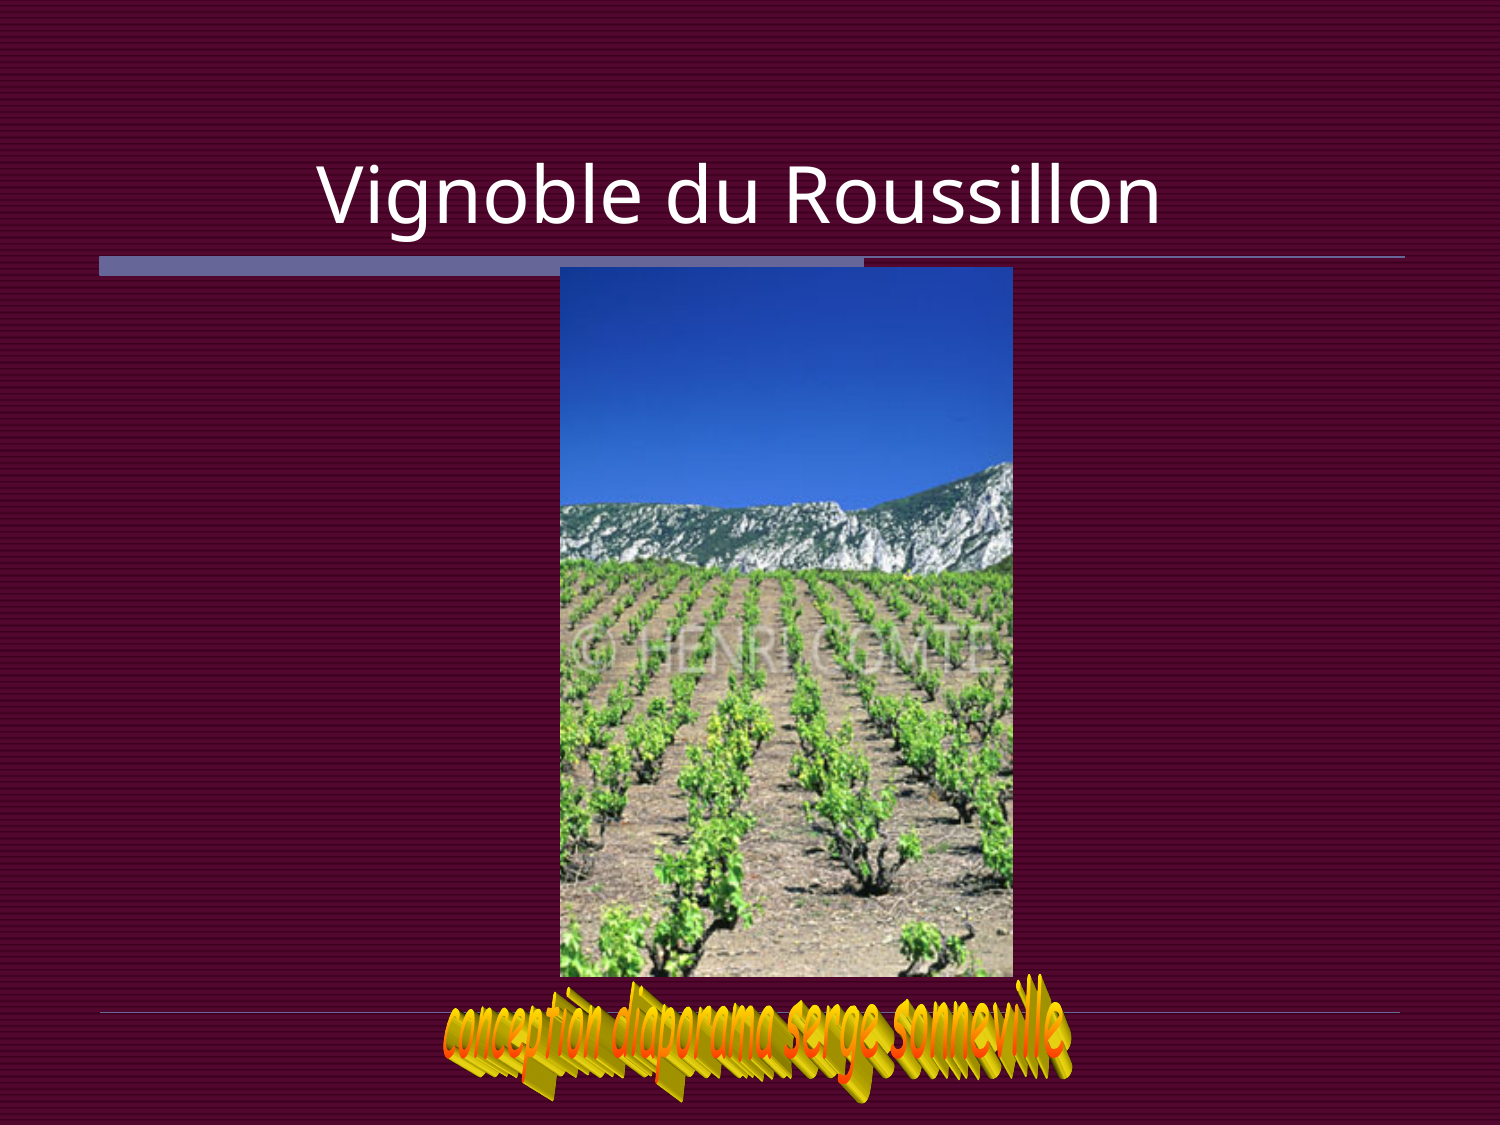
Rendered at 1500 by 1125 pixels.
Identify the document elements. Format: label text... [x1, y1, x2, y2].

title Vignoble du Roussillon [94, 50, 1407, 250]
picture [0, 0, 1500, 1125]
